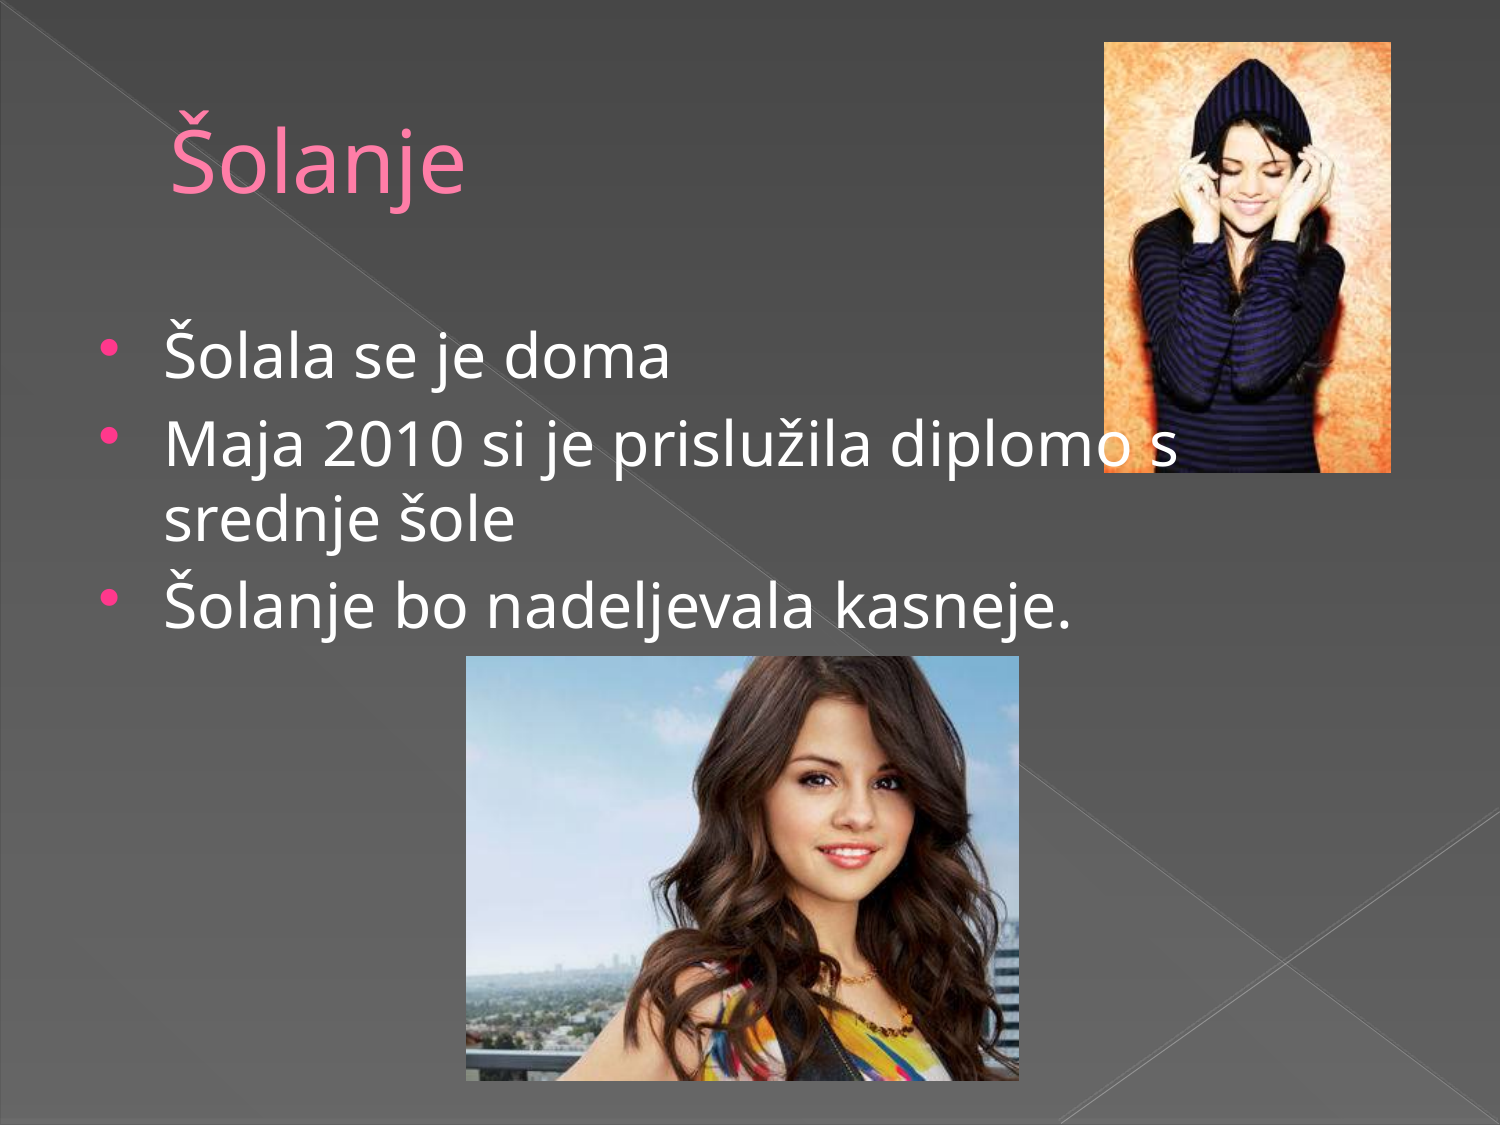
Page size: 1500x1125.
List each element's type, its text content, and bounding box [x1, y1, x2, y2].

picture [466, 656, 1019, 1081]
title Šolanje [75, 43, 1425, 274]
picture [1104, 274, 1391, 308]
list Šolala se je doma Maja 2010 si je prislužila diplomo s srednje šole Šolanje bo nadeljevala kasneje. [75, 308, 1425, 1059]
